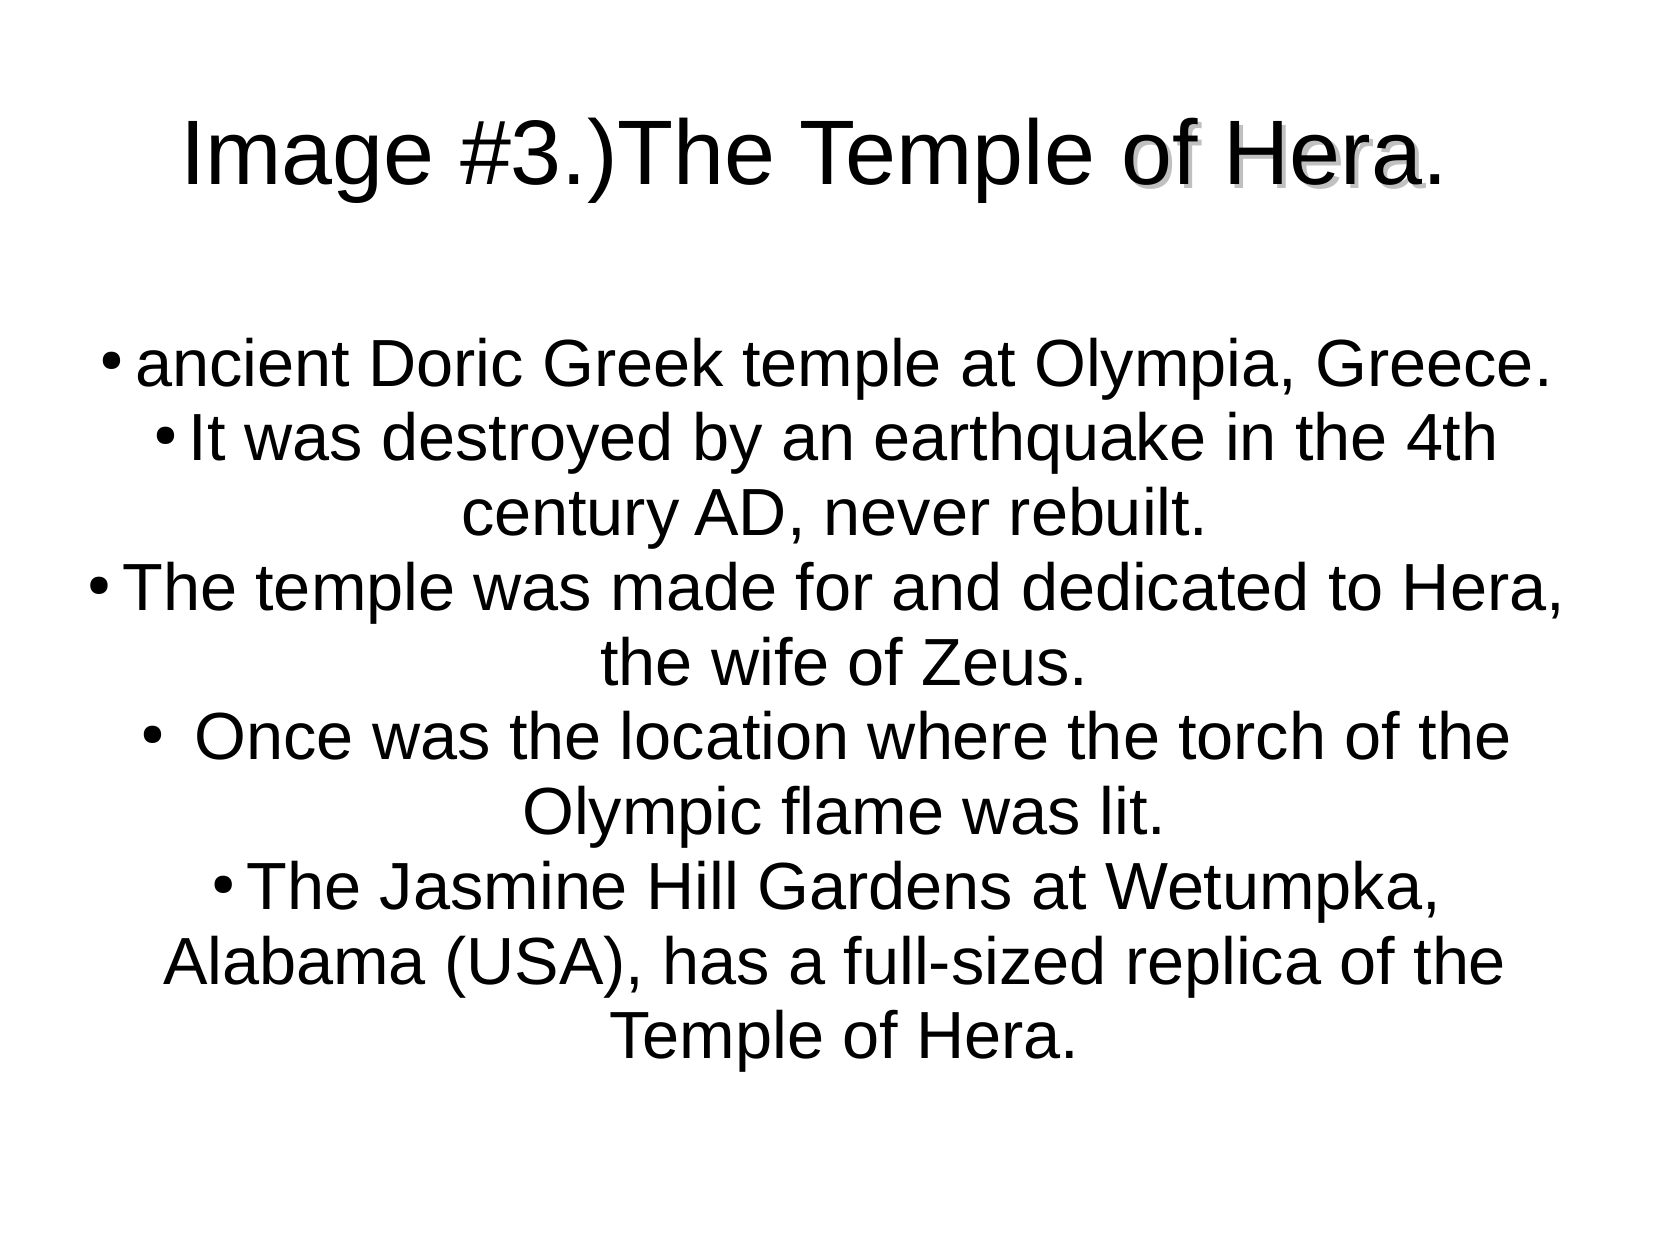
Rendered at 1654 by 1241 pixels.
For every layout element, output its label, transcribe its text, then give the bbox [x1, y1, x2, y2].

subtitle ancient Doric Greek temple at Olympia, Greece. It was destroyed by an earthquake in the 4th century AD, never rebuilt. The temple was made for and dedicated to Hera, the wife of Zeus. Once was the location where the torch of the Olympic flame was lit. The Jasmine Hill Gardens at Wetumpka, Alabama (USA), has a full-sized replica of the Temple of Hera. [82, 290, 1571, 1109]
title Image #3.)The Temple of Hera. [82, 49, 1571, 257]
